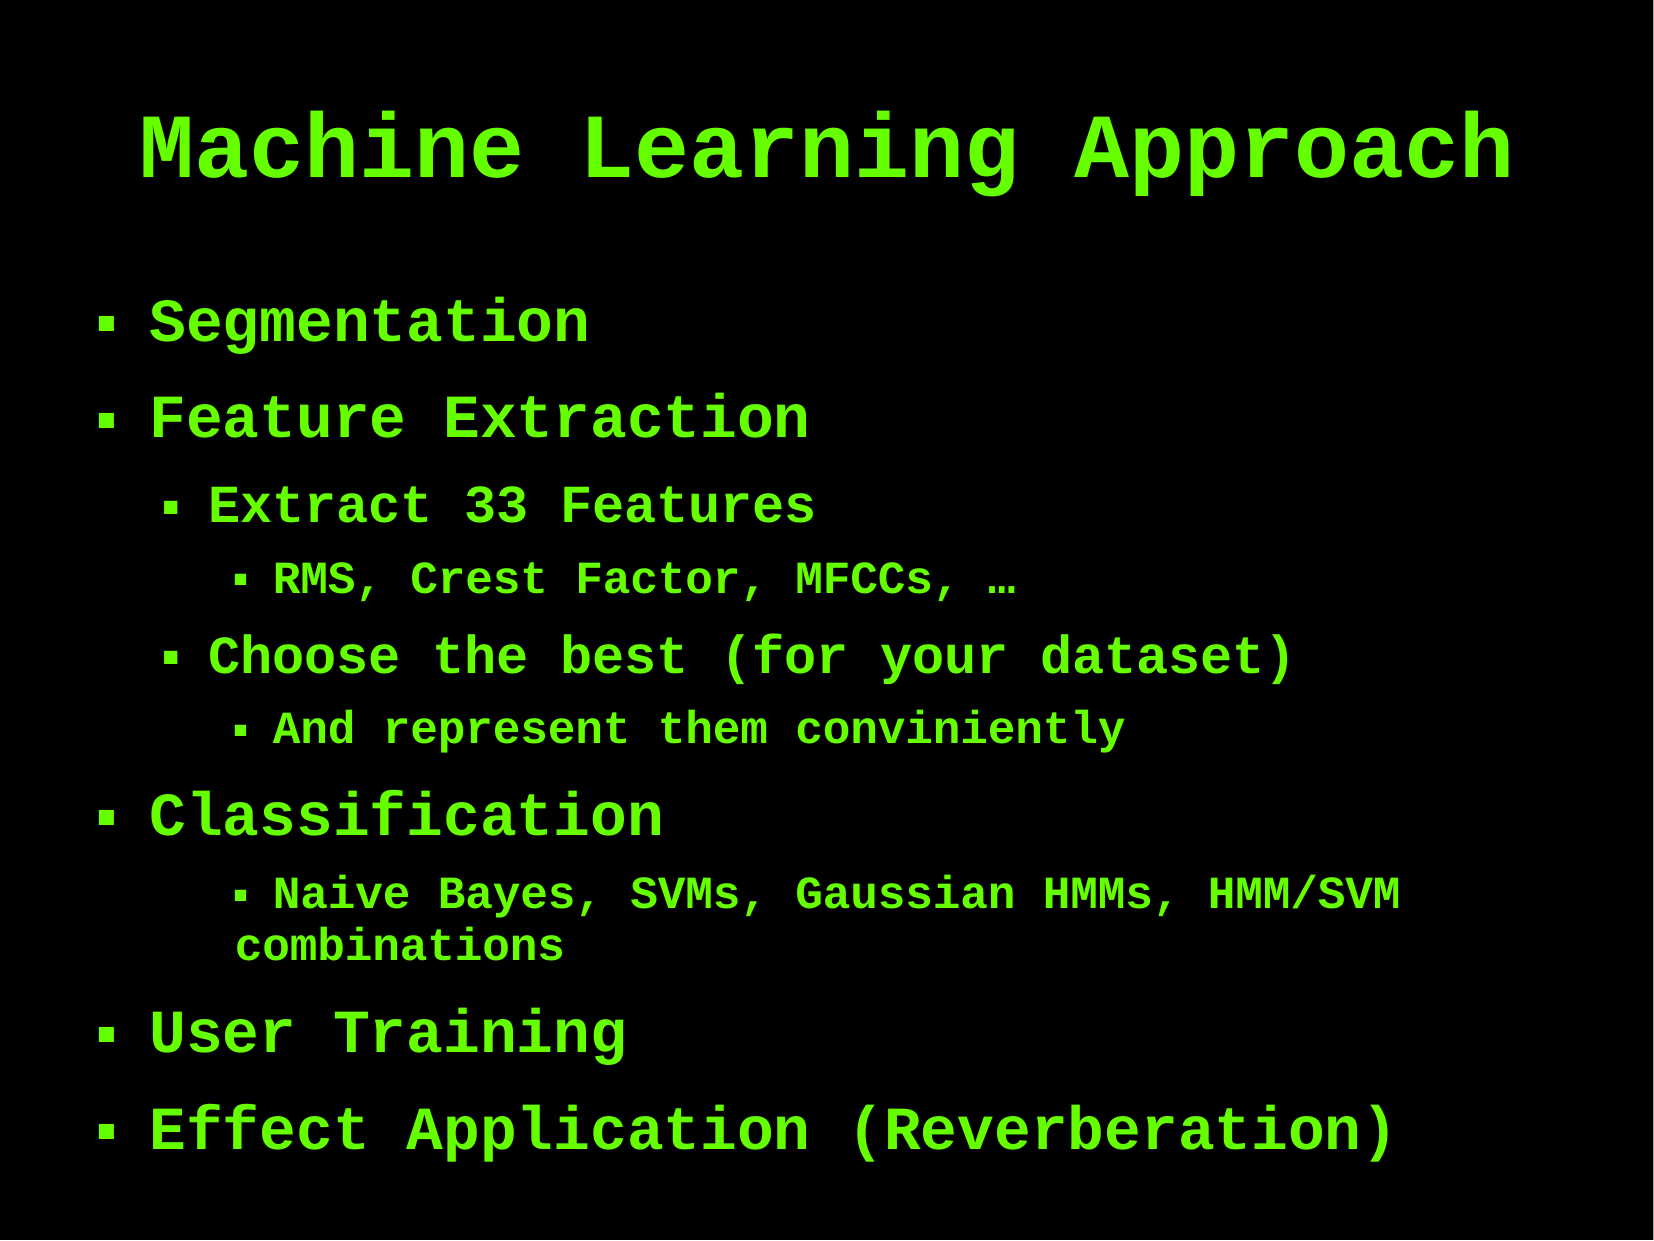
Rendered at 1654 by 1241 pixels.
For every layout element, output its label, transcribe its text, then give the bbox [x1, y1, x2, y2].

list Segmentation Feature Extraction Extract 33 Features RMS, Crest Factor, MFCCs, … Choose the best (for your dataset) And represent them conviniently Classification Naive Bayes, SVMs, Gaussian HMMs, HMM/SVM combinations User Training Effect Application (Reverberation) [82, 290, 1571, 1170]
title Machine Learning Approach [82, 49, 1571, 257]
